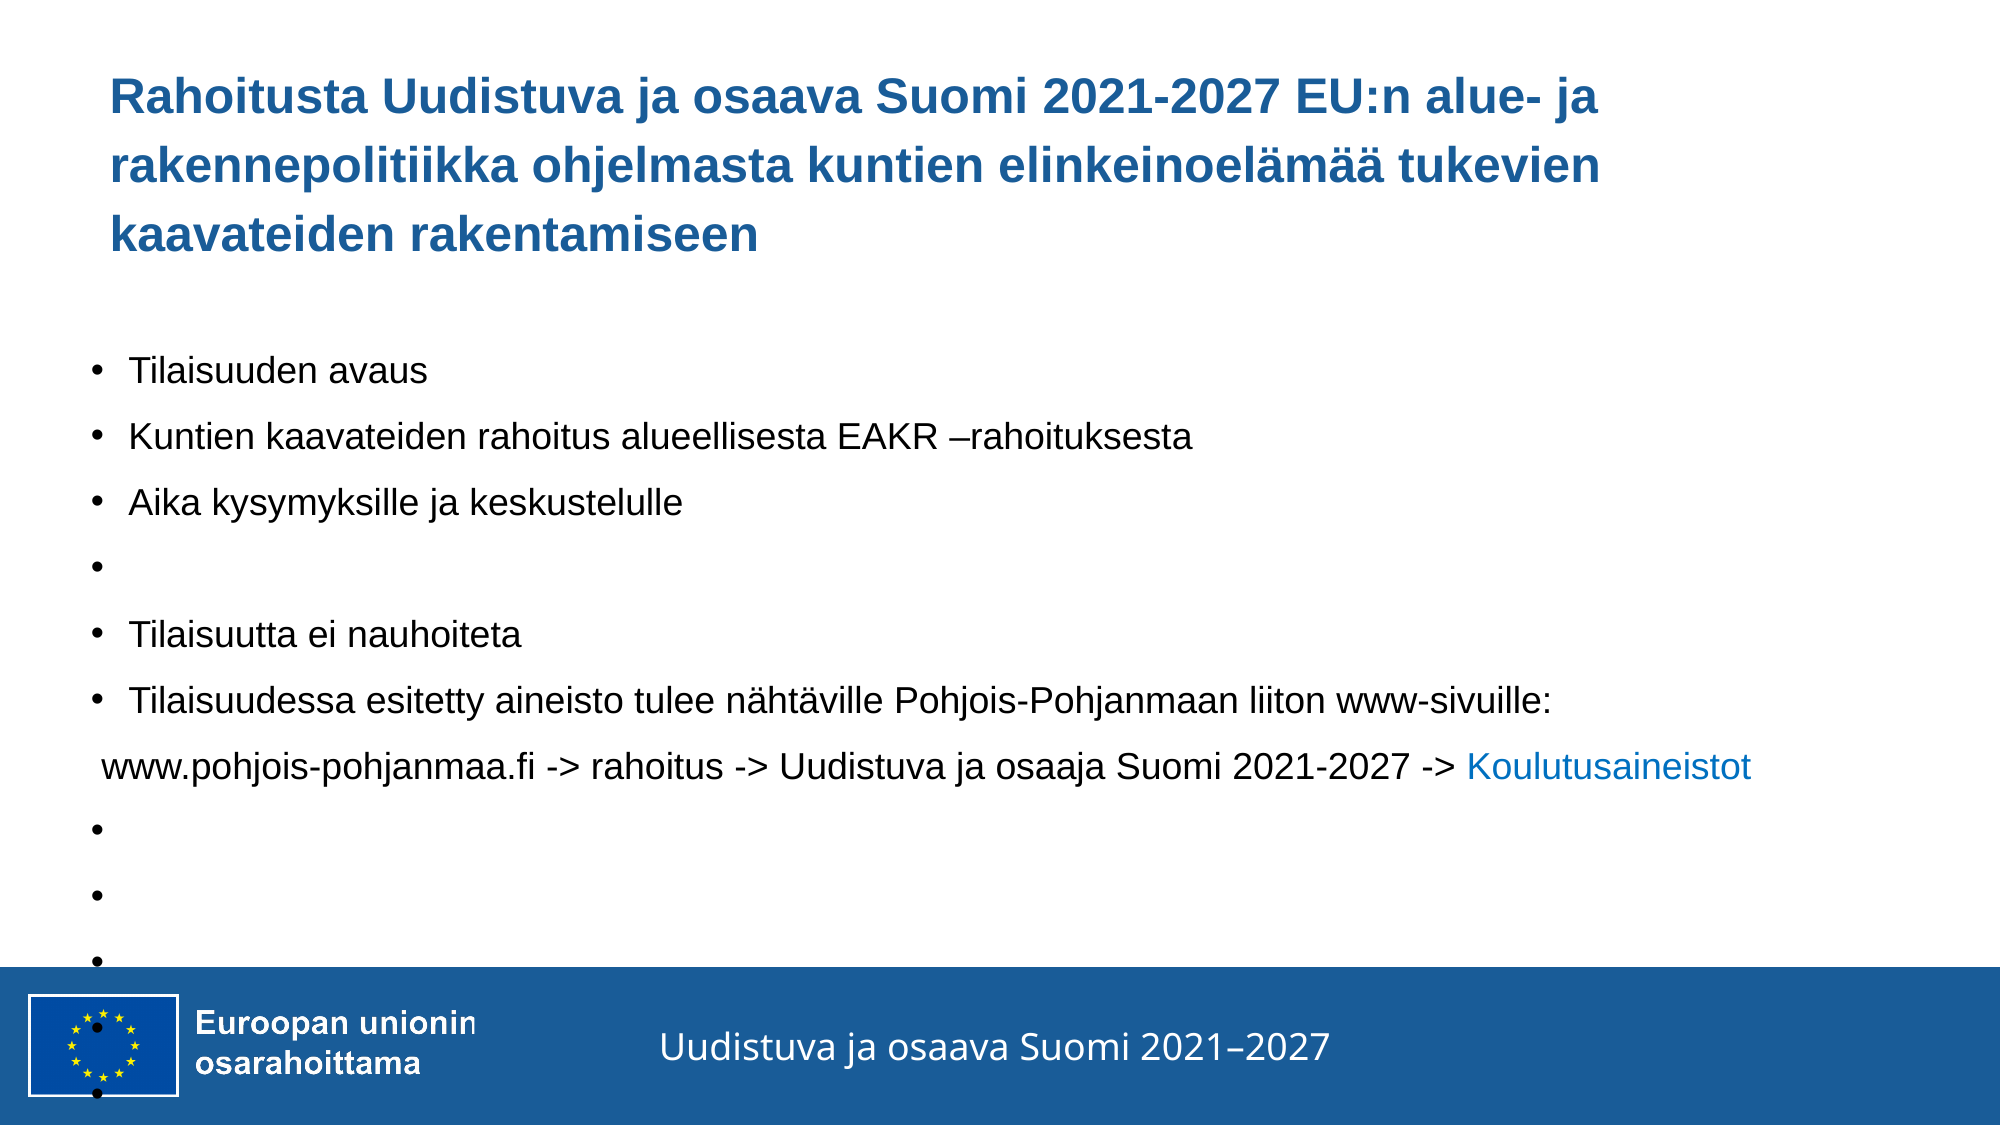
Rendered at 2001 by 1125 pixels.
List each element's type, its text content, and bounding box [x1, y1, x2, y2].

title Rahoitusta Uudistuva ja osaava Suomi 2021-2027 EU:n alue- ja rakennepolitiikka ohjelmasta kuntien elinkeinoelämää tukevien kaavateiden rakentamiseen [109, 54, 1874, 252]
list Tilaisuuden avaus Kuntien kaavateiden rahoitus alueellisesta EAKR –rahoituksesta Aika kysymyksille ja keskustelulle Tilaisuutta ei nauhoiteta Tilaisuudessa esitetty aineisto tulee nähtäville Pohjois-Pohjanmaan liiton www-sivuille: www.pohjois-pohjanmaa.fi -> rahoitus -> Uudistuva ja osaaja Suomi 2021-2027 -> Koulutusaineistot [90, 346, 1859, 873]
